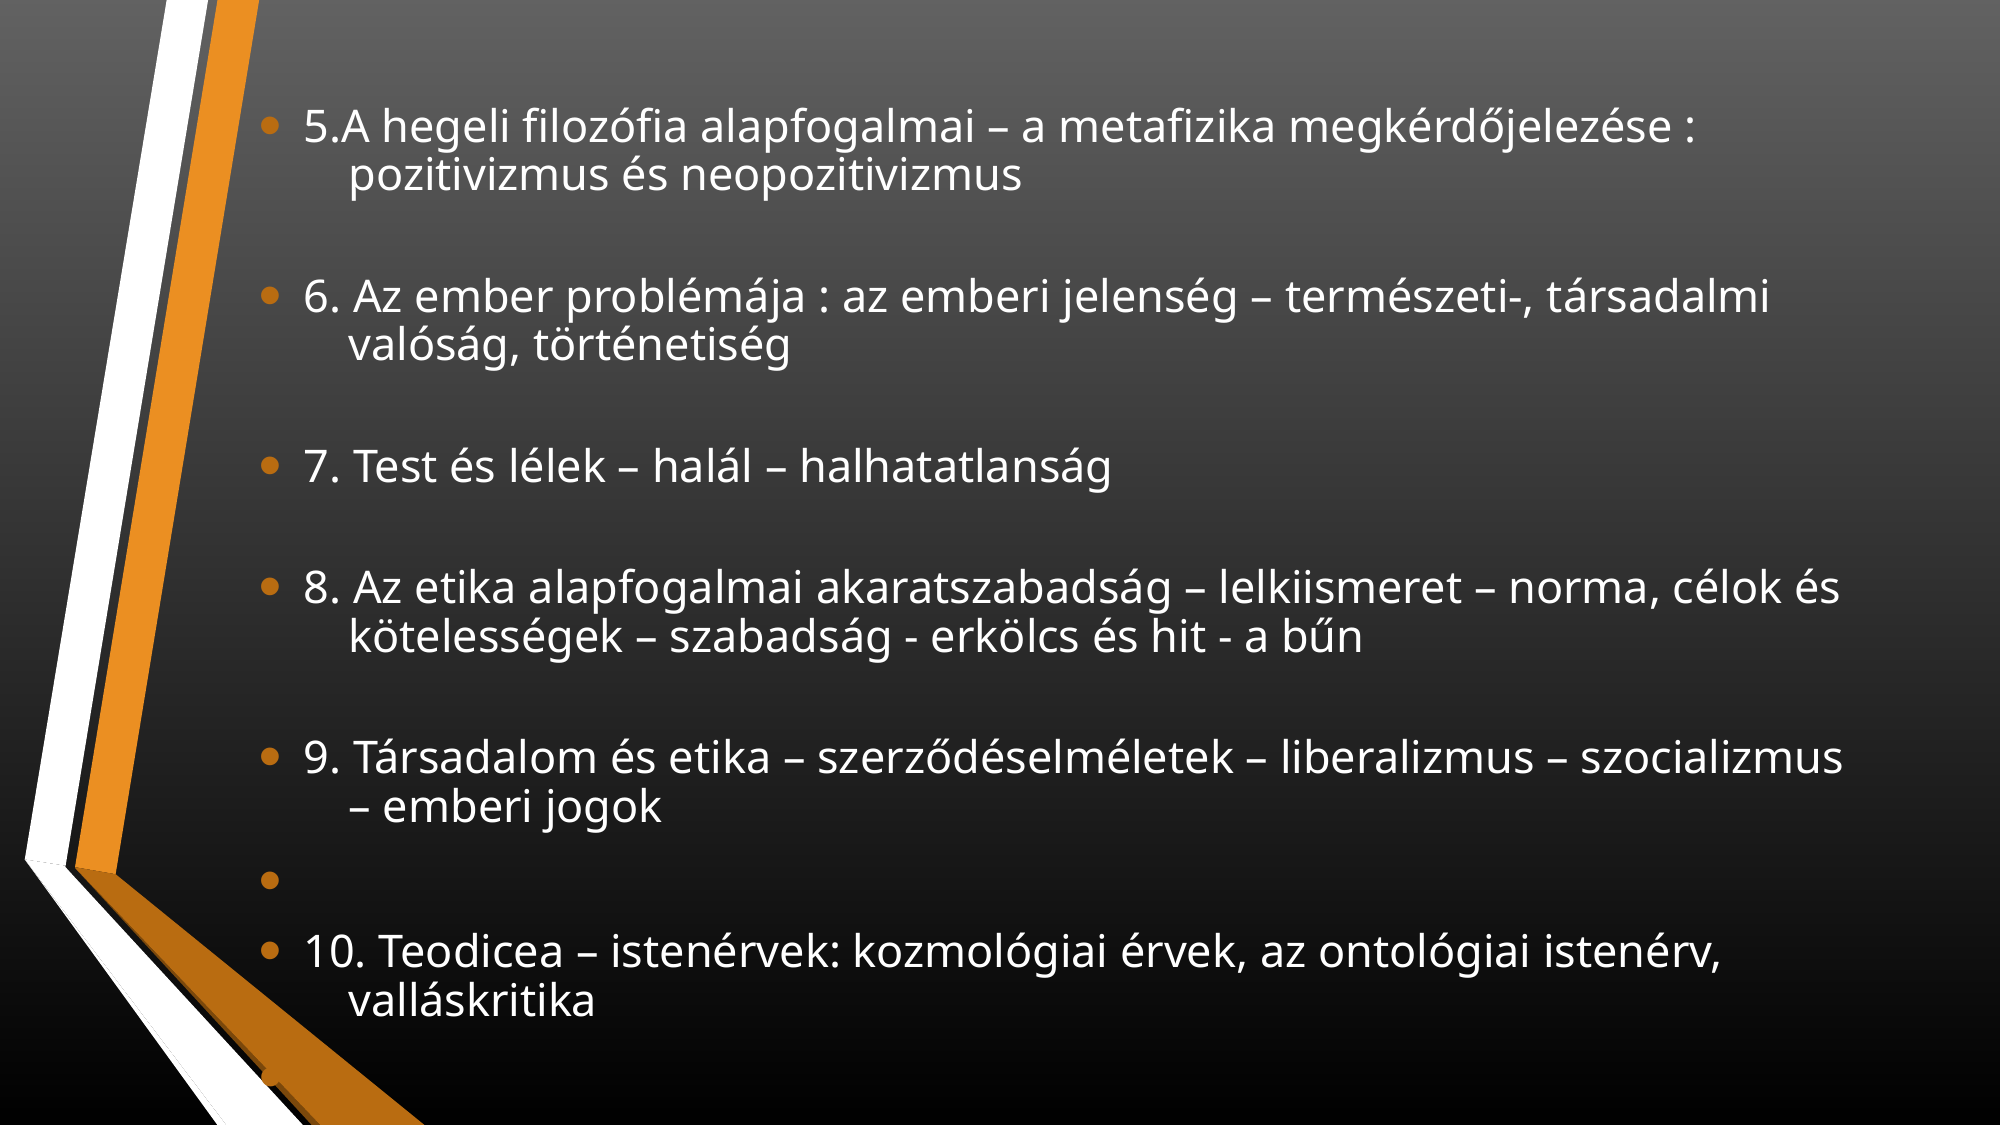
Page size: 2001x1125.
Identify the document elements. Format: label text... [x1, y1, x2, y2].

list 5.A hegeli filozófia alapfogalmai – a metafizika megkérdőjelezése : pozitivizmus és neopozitivizmus 6. Az ember problémája : az emberi jelenség – természeti-, társadalmi valóság, történetiség 7. Test és lélek – halál – halhatatlanság 8. Az etika alapfogalmai akaratszabadság – lelkiismeret – norma, célok és kötelességek – szabadság - erkölcs és hit - a bűn 9. Társadalom és etika – szerződéselméletek – liberalizmus – szocializmus – emberi jogok 10. Teodicea – istenérvek: kozmológiai érvek, az ontológiai istenérv, valláskritika [243, 95, 1887, 1036]
